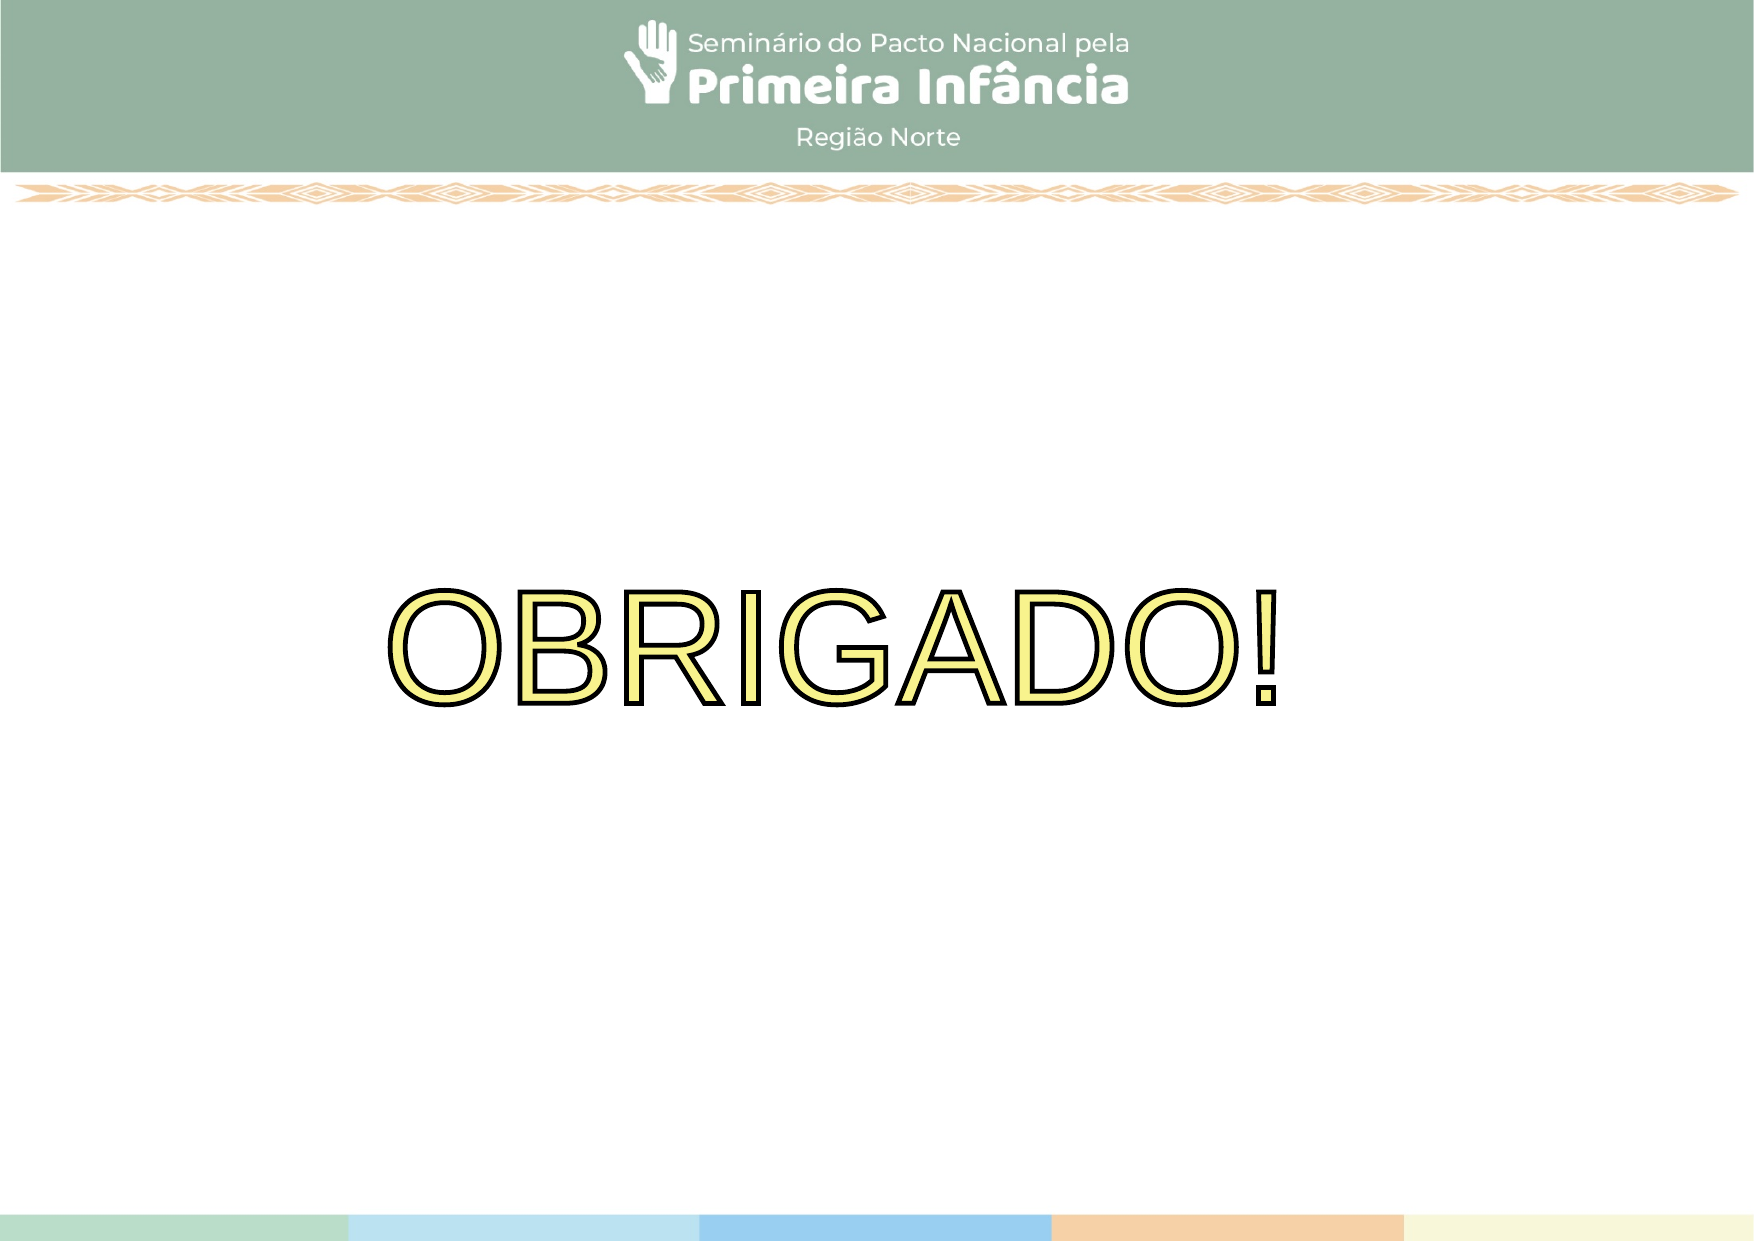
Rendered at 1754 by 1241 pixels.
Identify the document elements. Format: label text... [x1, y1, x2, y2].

text_box OBRIGADO! [1258, 591, 1274, 672]
text_box OBRIGADO! [390, 590, 500, 705]
text_box OBRIGADO! [626, 591, 722, 704]
text_box OBRIGADO! [1017, 591, 1113, 704]
text_box OBRIGADO! [781, 590, 886, 705]
text_box OBRIGADO! [743, 591, 759, 704]
text_box OBRIGADO! [519, 591, 606, 704]
text_box OBRIGADO! [1258, 687, 1274, 704]
text_box OBRIGADO! [1127, 590, 1237, 705]
text_box OBRIGADO! [897, 591, 1004, 704]
